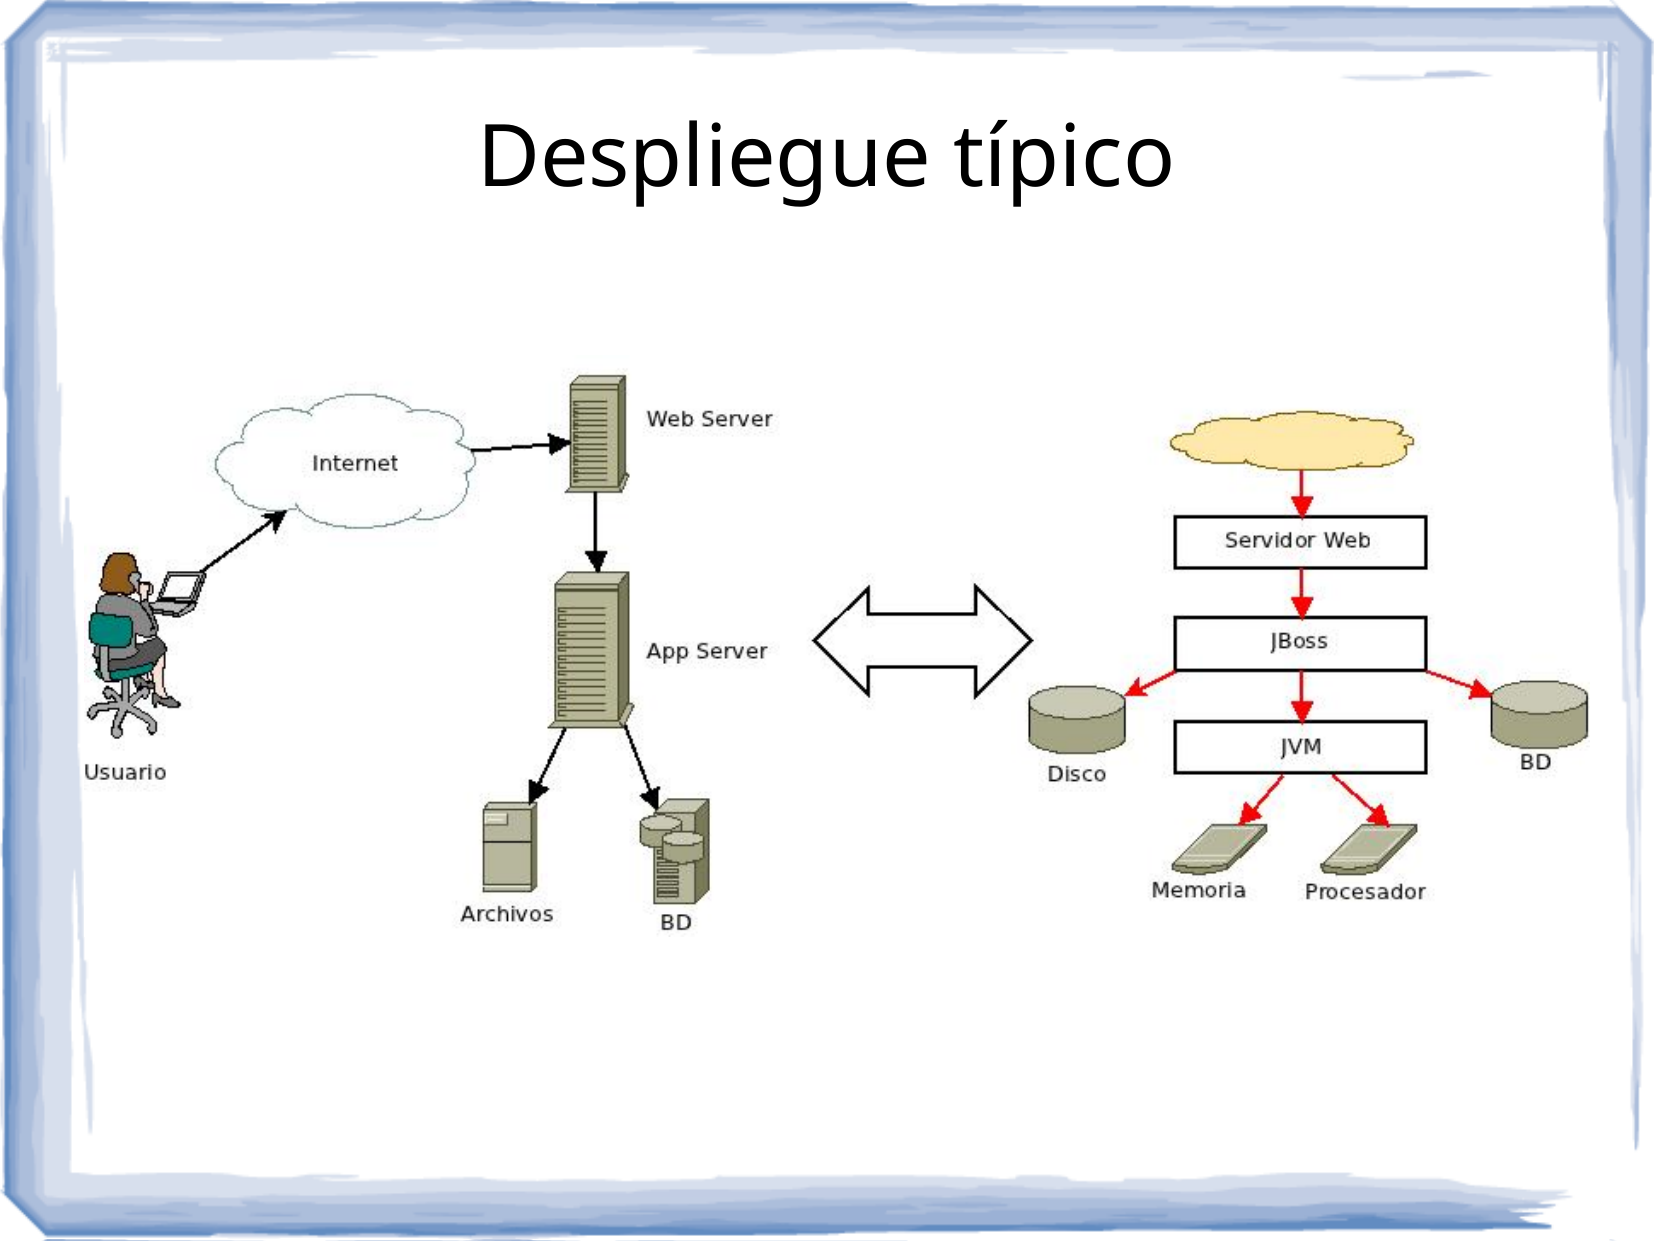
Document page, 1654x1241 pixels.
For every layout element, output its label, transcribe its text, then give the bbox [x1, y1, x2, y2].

title Despliegue típico [82, 49, 1571, 257]
picture [0, 0, 1654, 1241]
